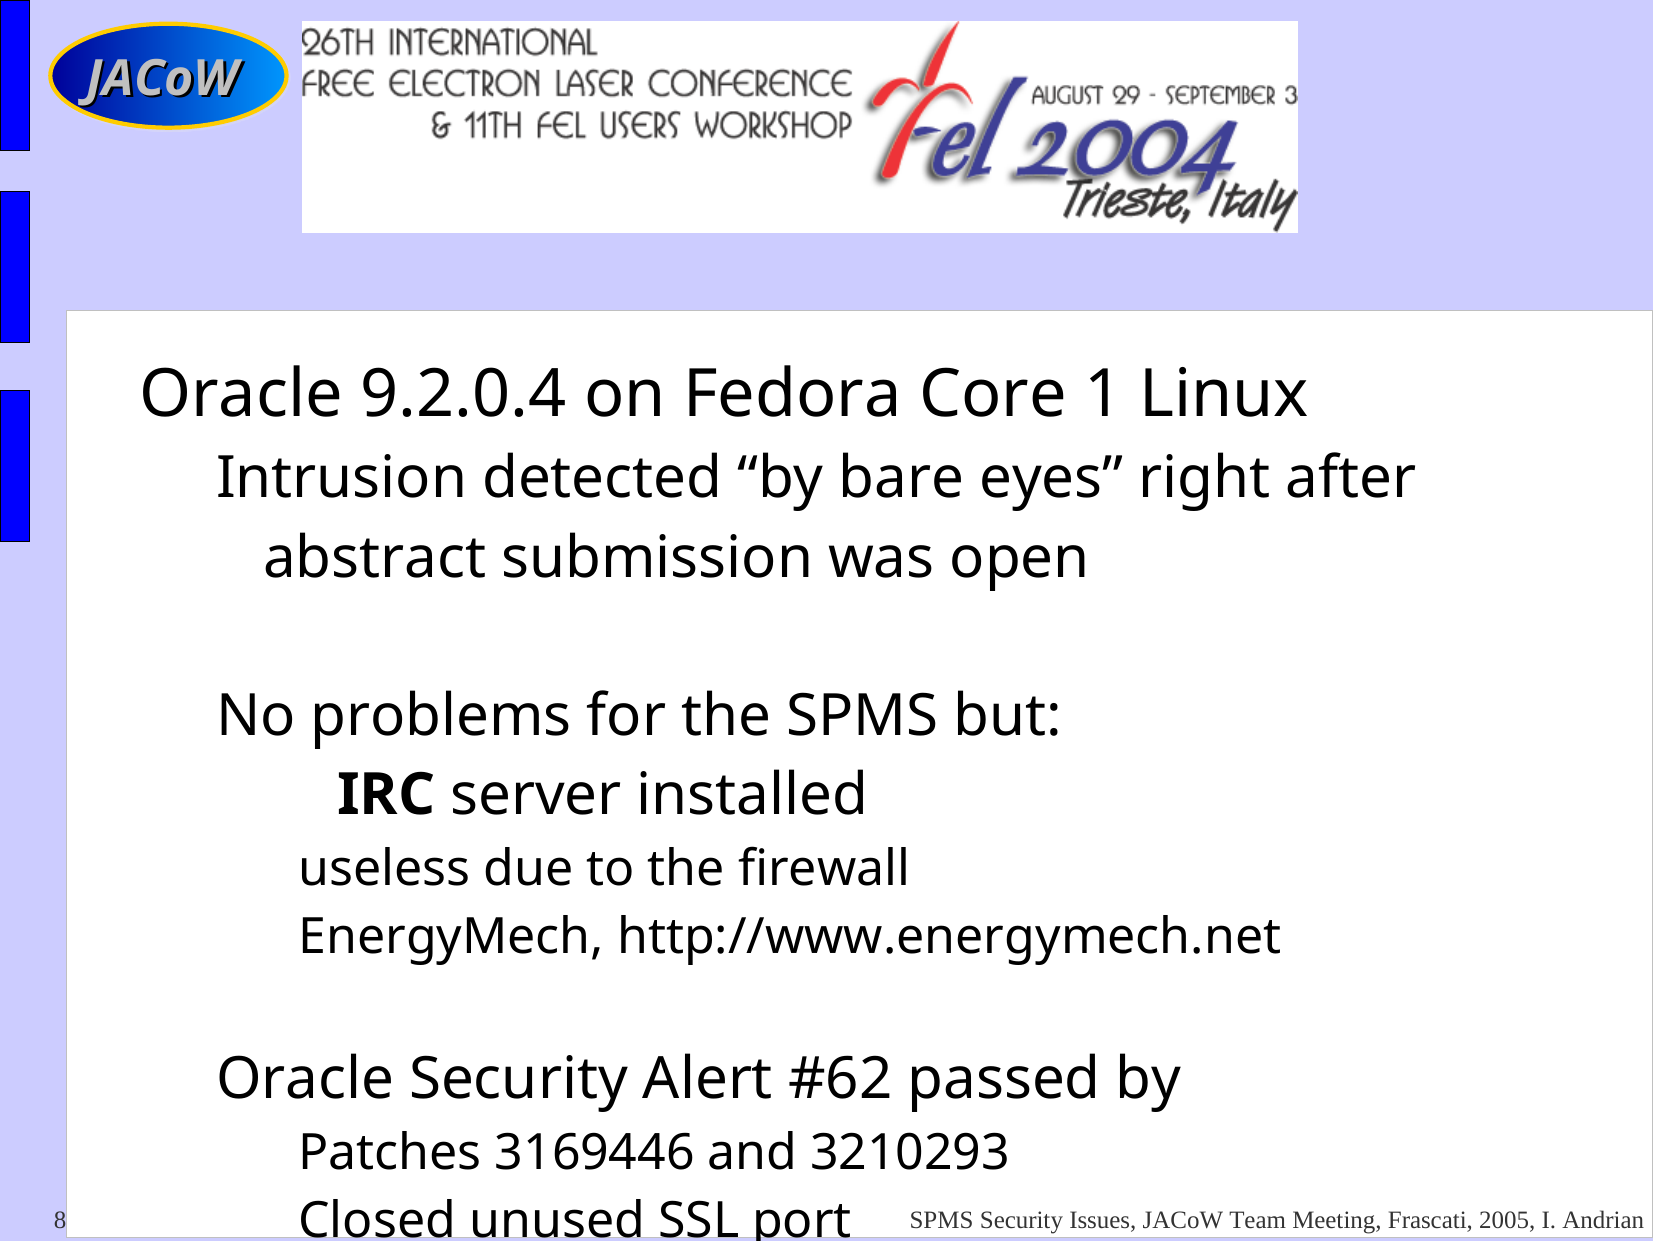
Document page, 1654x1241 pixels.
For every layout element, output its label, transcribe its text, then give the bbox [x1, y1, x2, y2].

picture [302, 21, 1298, 233]
list Oracle 9.2.0.4 on Fedora Core 1 Linux Intrusion detected “by bare eyes” right after abstract submission was open No problems for the SPMS but: IRC server installed useless due to the firewall EnergyMech, http://www.energymech.net Oracle Security Alert #62 passed by Patches 3169446 and 3210293 Closed unused SSL port [121, 344, 1534, 1127]
title [299, 19, 1650, 283]
